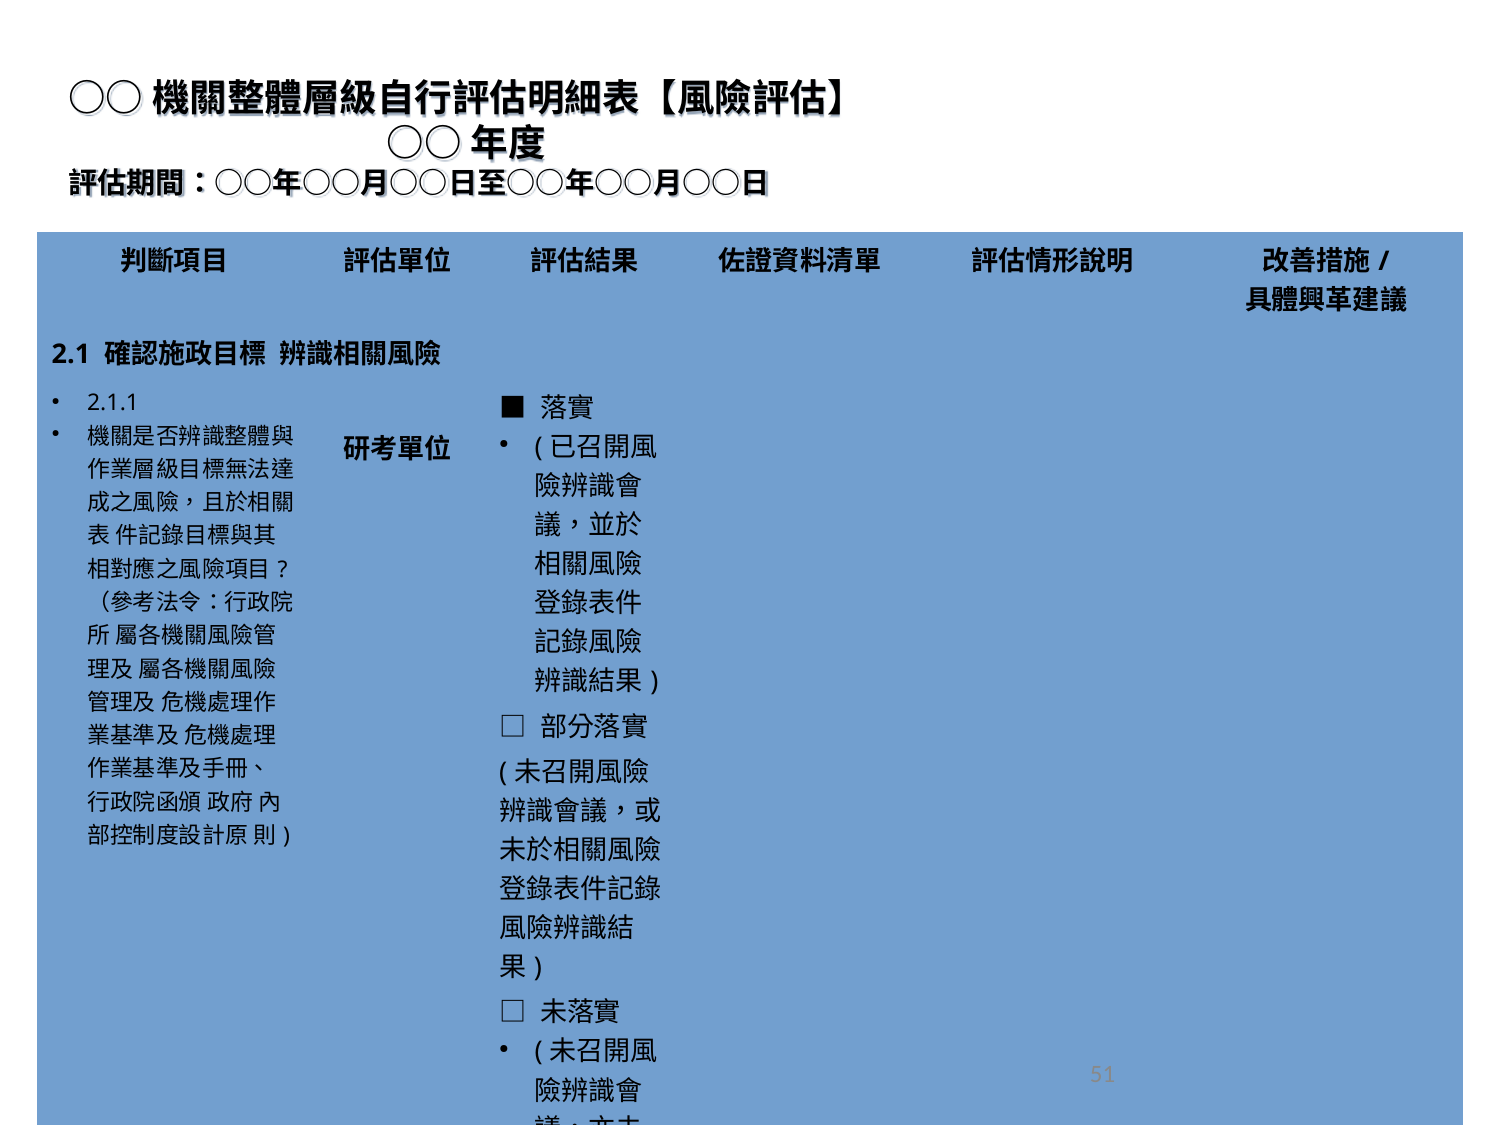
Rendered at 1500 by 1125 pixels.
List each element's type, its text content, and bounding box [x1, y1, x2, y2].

table_cell [684, 379, 916, 1125]
table_cell [1189, 379, 1463, 1125]
table_header 評估情形說明 [916, 232, 1189, 325]
table_header 評估結果 [484, 232, 684, 325]
text_box ○○機關整體層級自行評估明細表【風險評估】 ○○年度 評估期間：○○年○○月○○日至○○年○○月○○日 [53, 66, 1447, 207]
table_header 判斷項目 [37, 232, 311, 325]
table_cell [916, 379, 1189, 1125]
table_header 評估單位 [311, 232, 484, 325]
table_cell 2.1 確認施政目標 辨識相關風險 [37, 325, 1463, 379]
table_header 改善措施/ 具體興革建議 [1189, 232, 1463, 325]
table_cell ■ 落實 (已召開風險辨識會議，並於相關風險登錄表件記錄風險辨識結果) □ 部分落實 (未召開風險辨識會議，或未於相關風險登錄表件記錄風險辨識結果) □ 未落實 (未召開風險辨識會議，亦未於相關風險登錄表件記錄風險辨識結果) [484, 379, 684, 1125]
text_box 51 [1074, 1042, 1426, 1103]
table_cell 研考單位 [311, 379, 484, 1125]
table_header 佐證資料清單 [684, 232, 916, 325]
table_cell 2.1.1 機關是否辨識整體與作業層級目標無法達成之風險，且於相關表 件記錄目標與其相對應之風險項目? （參考法令：行政院所 屬各機關風險管理及 屬各機關風險管理及 危機處理作業基準及 危機處理作業基準及手冊、 行政院函頒 政府 內部控制度設計原 則) [37, 379, 311, 1125]
